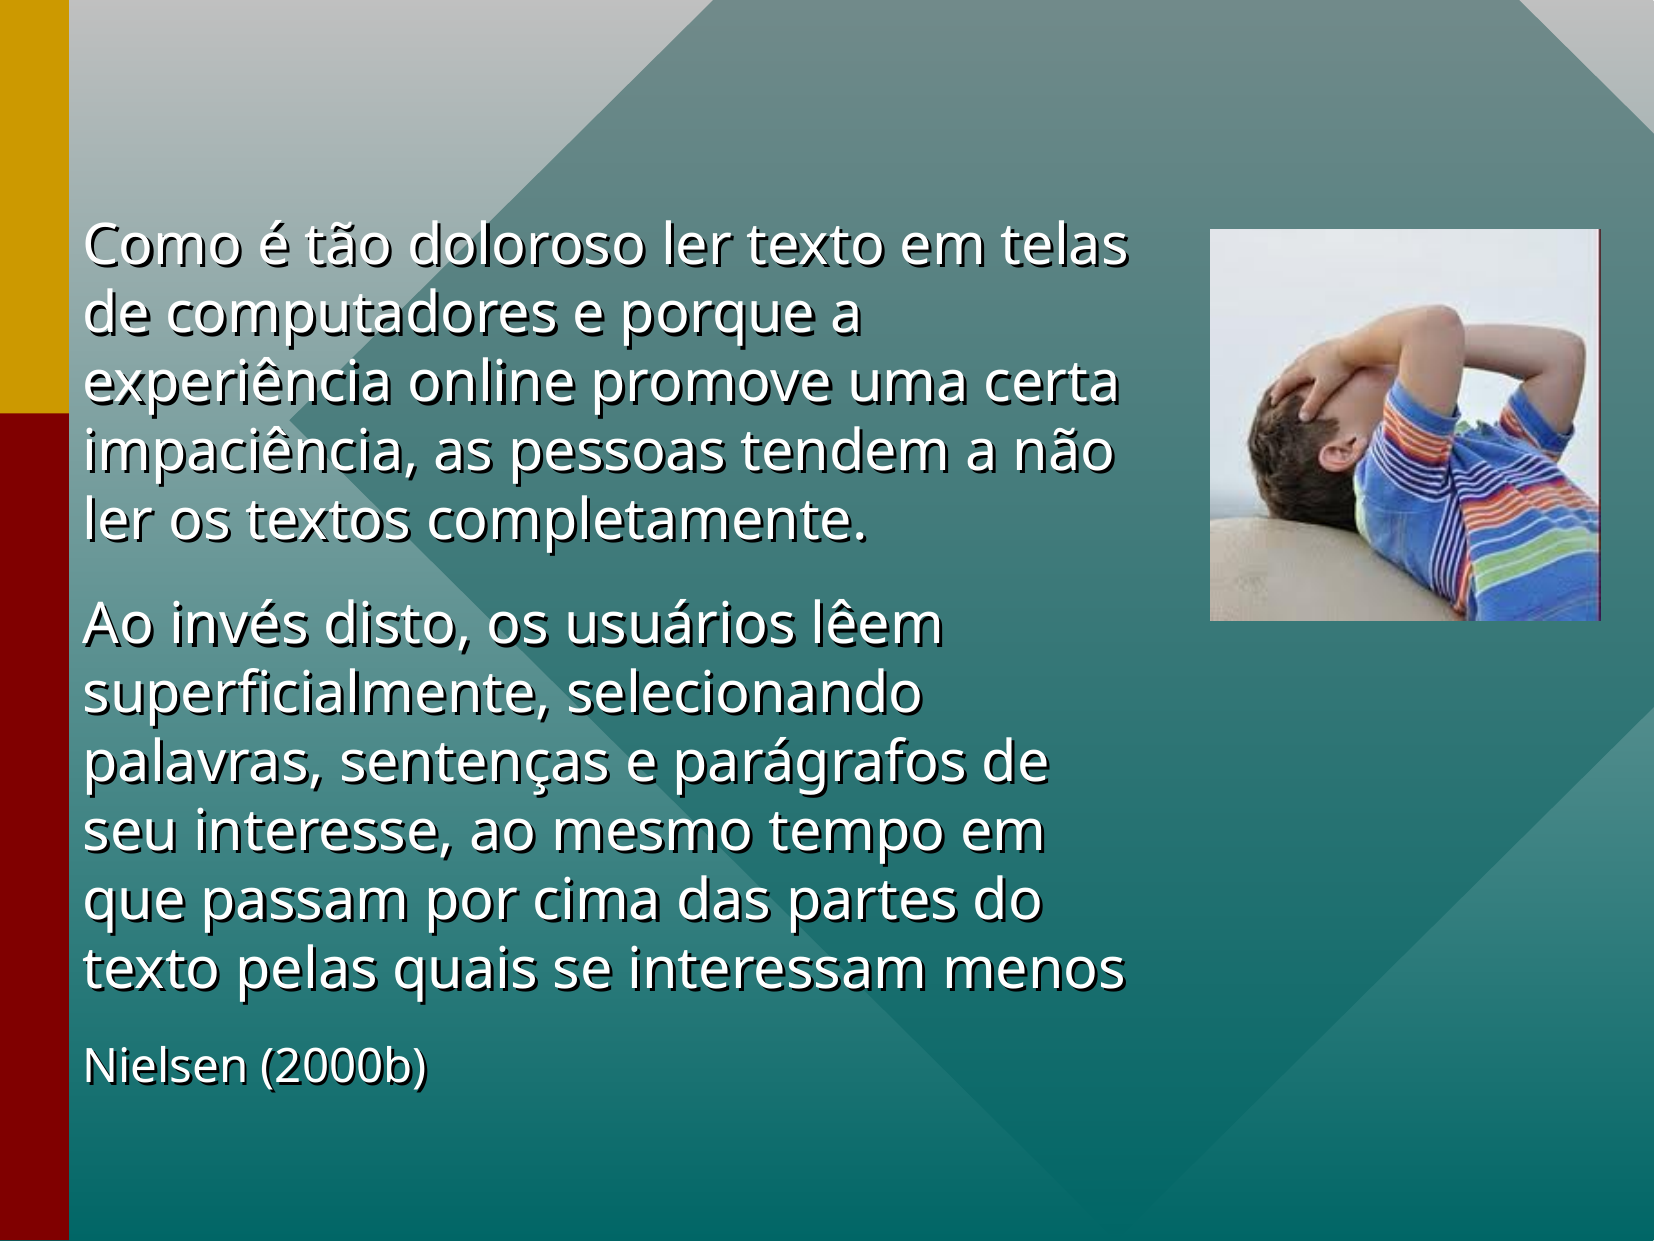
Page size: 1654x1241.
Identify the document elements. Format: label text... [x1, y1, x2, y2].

list Como é tão doloroso ler texto em telas de computadores e porque a experiência online promove uma certa impaciência, as pessoas tendem a não ler os textos completamente. Ao invés disto, os usuários lêem superficialmente, selecionando palavras, sentenças e parágrafos de seu interesse, ao mesmo tempo em que passam por cima das partes do texto pelas quais se interessam menos Nielsen (2000b) [82, 206, 1152, 1109]
picture [1210, 229, 1601, 621]
